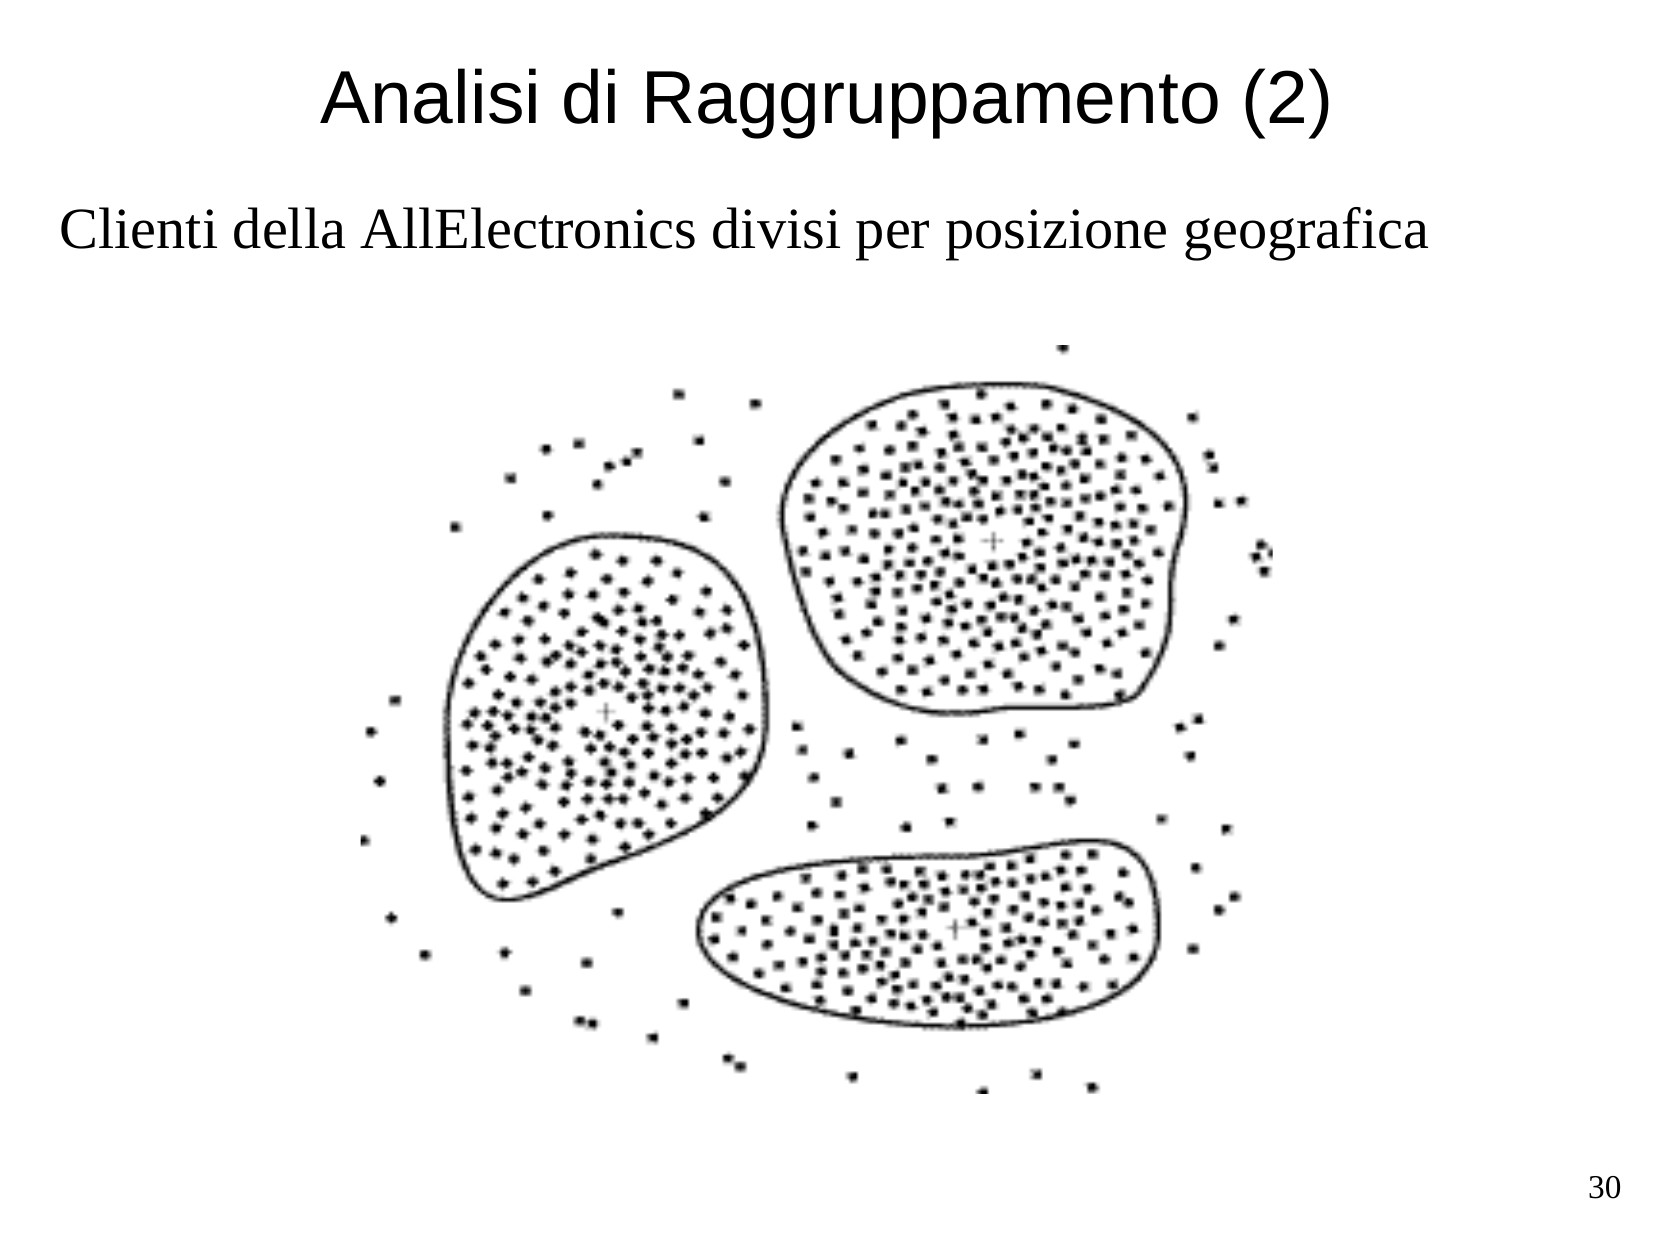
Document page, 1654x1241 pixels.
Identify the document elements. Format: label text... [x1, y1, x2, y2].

list Clienti della AllElectronics divisi per posizione geografica [42, 196, 1612, 1187]
picture [360, 345, 1273, 1094]
title Analisi di Raggruppamento (2) [37, 30, 1617, 166]
